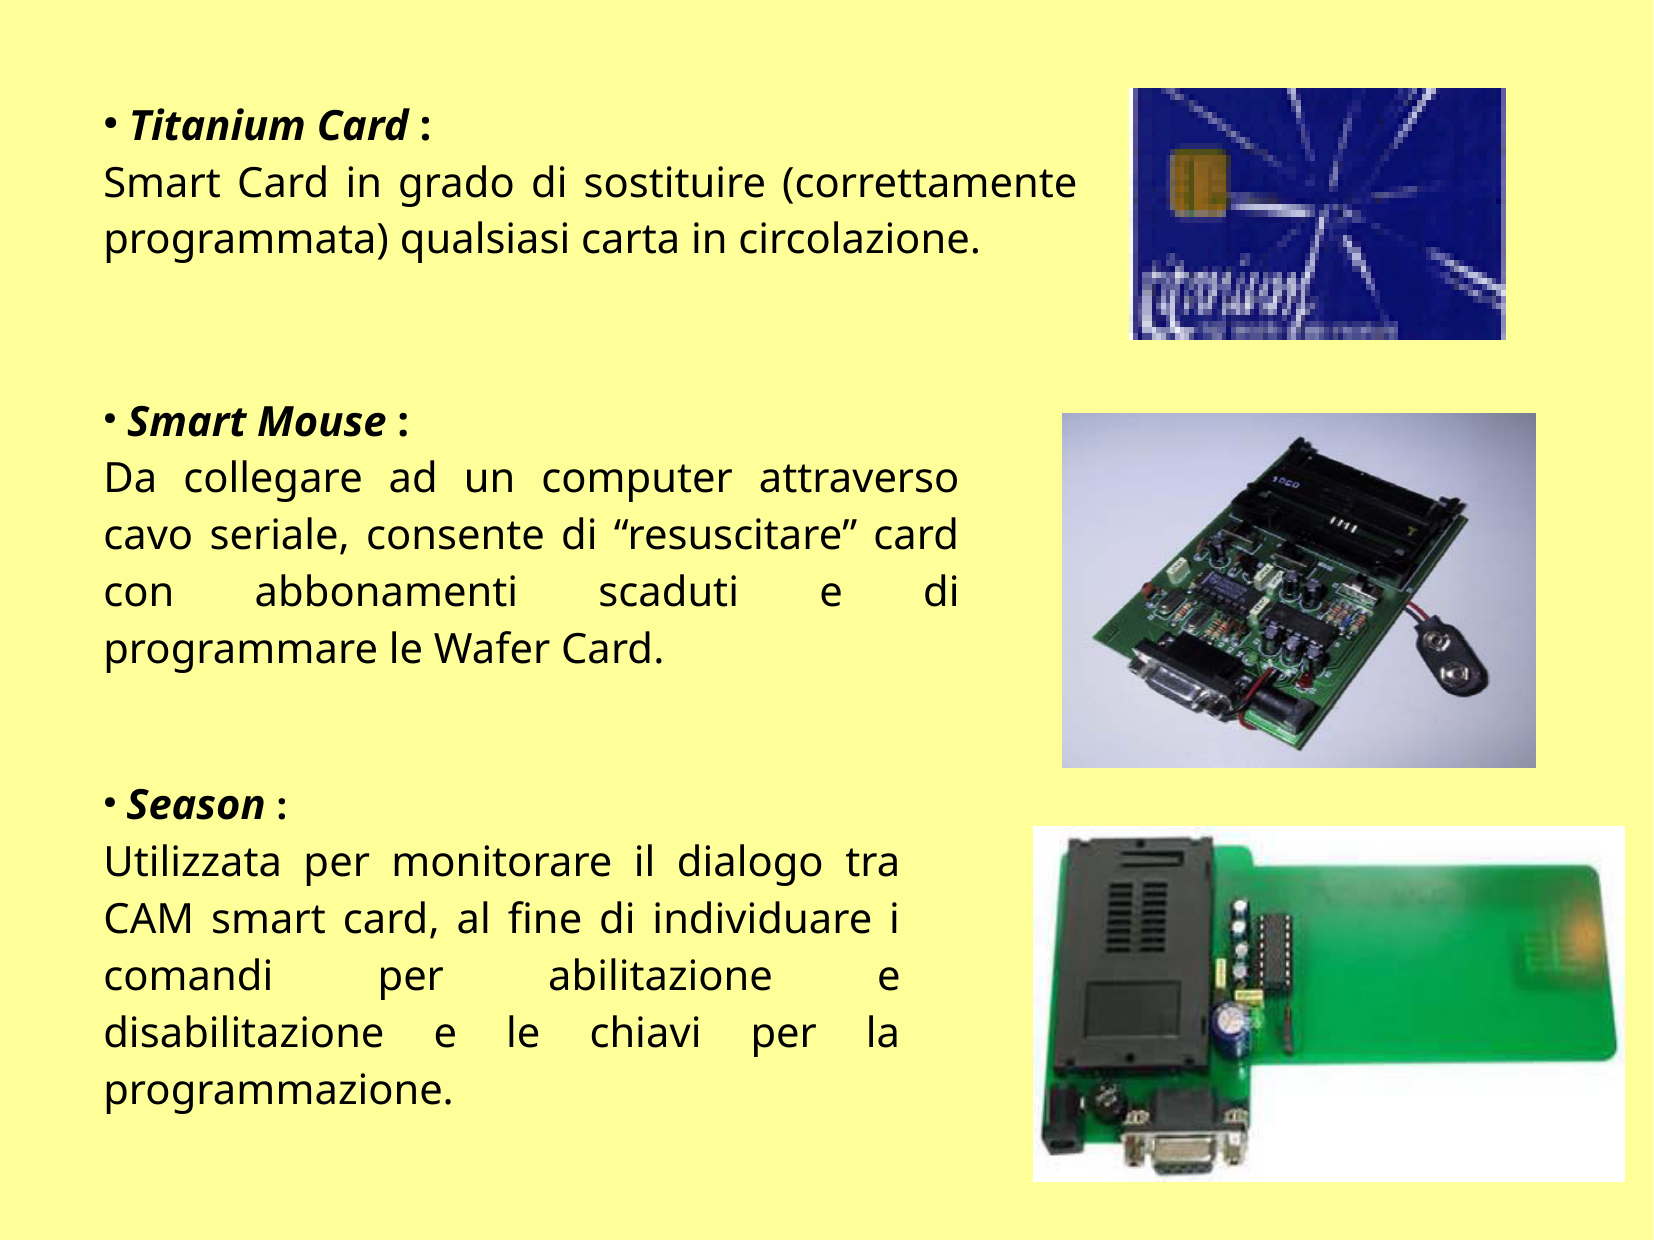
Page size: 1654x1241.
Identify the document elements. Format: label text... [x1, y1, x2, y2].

text_box Smart Mouse : Da collegare ad un computer attraverso cavo seriale, consente di “resuscitare” card con abbonamenti scaduti e di programmare le Wafer Card. [88, 383, 975, 751]
picture [1129, 88, 1506, 340]
picture [1062, 413, 1536, 768]
text_box Titanium Card : Smart Card in grado di sostituire (correttamente programmata) qualsiasi carta in circolazione. [88, 87, 1093, 384]
picture [1033, 826, 1625, 1182]
text_box Season : Utilizzata per monitorare il dialogo tra CAM smart card, al fine di individuare i comandi per abilitazione e disabilitazione e le chiavi per la programmazione. [88, 767, 916, 1197]
